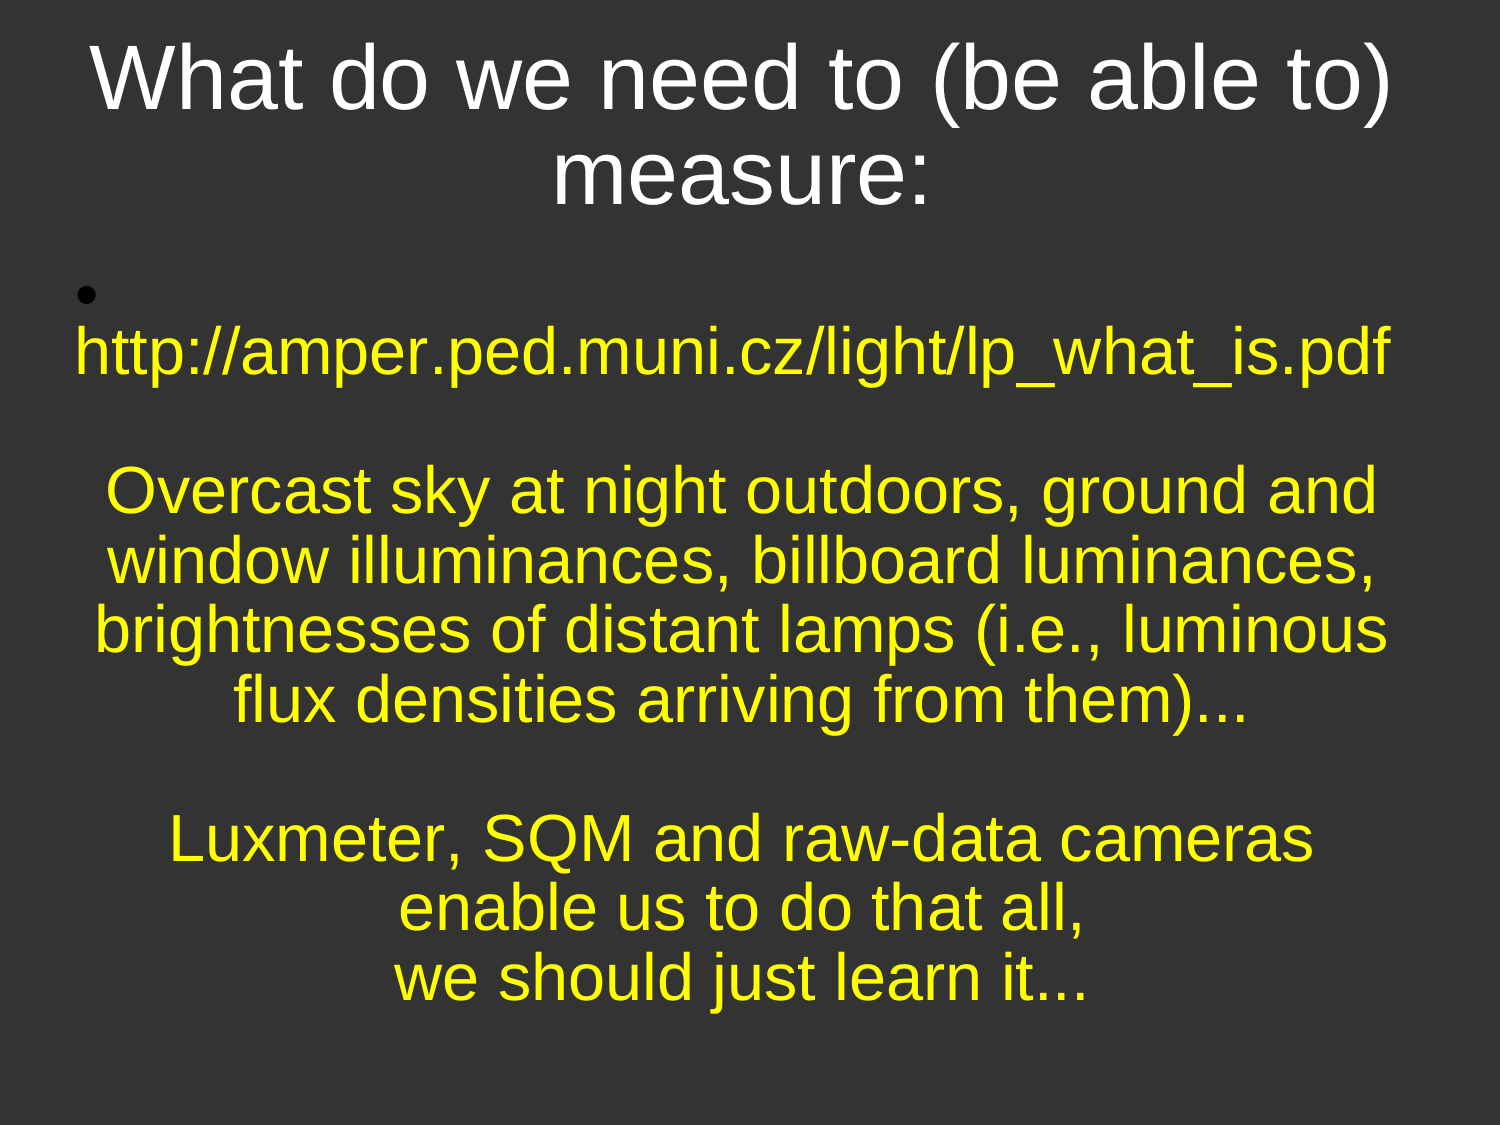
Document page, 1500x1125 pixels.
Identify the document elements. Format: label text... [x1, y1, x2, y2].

title What do we need to (be able to) measure: http://amper.ped.muni.cz/light/lp_what_is.pdf Overcast sky at night outdoors, ground and window illuminances, billboard luminances, brightnesses of distant lamps (i.e., luminous flux densities arriving from them)... Luxmeter, SQM and raw-data cameras enable us to do that all, we should just learn it... [67, 29, 1418, 1093]
list [75, 262, 1425, 1005]
